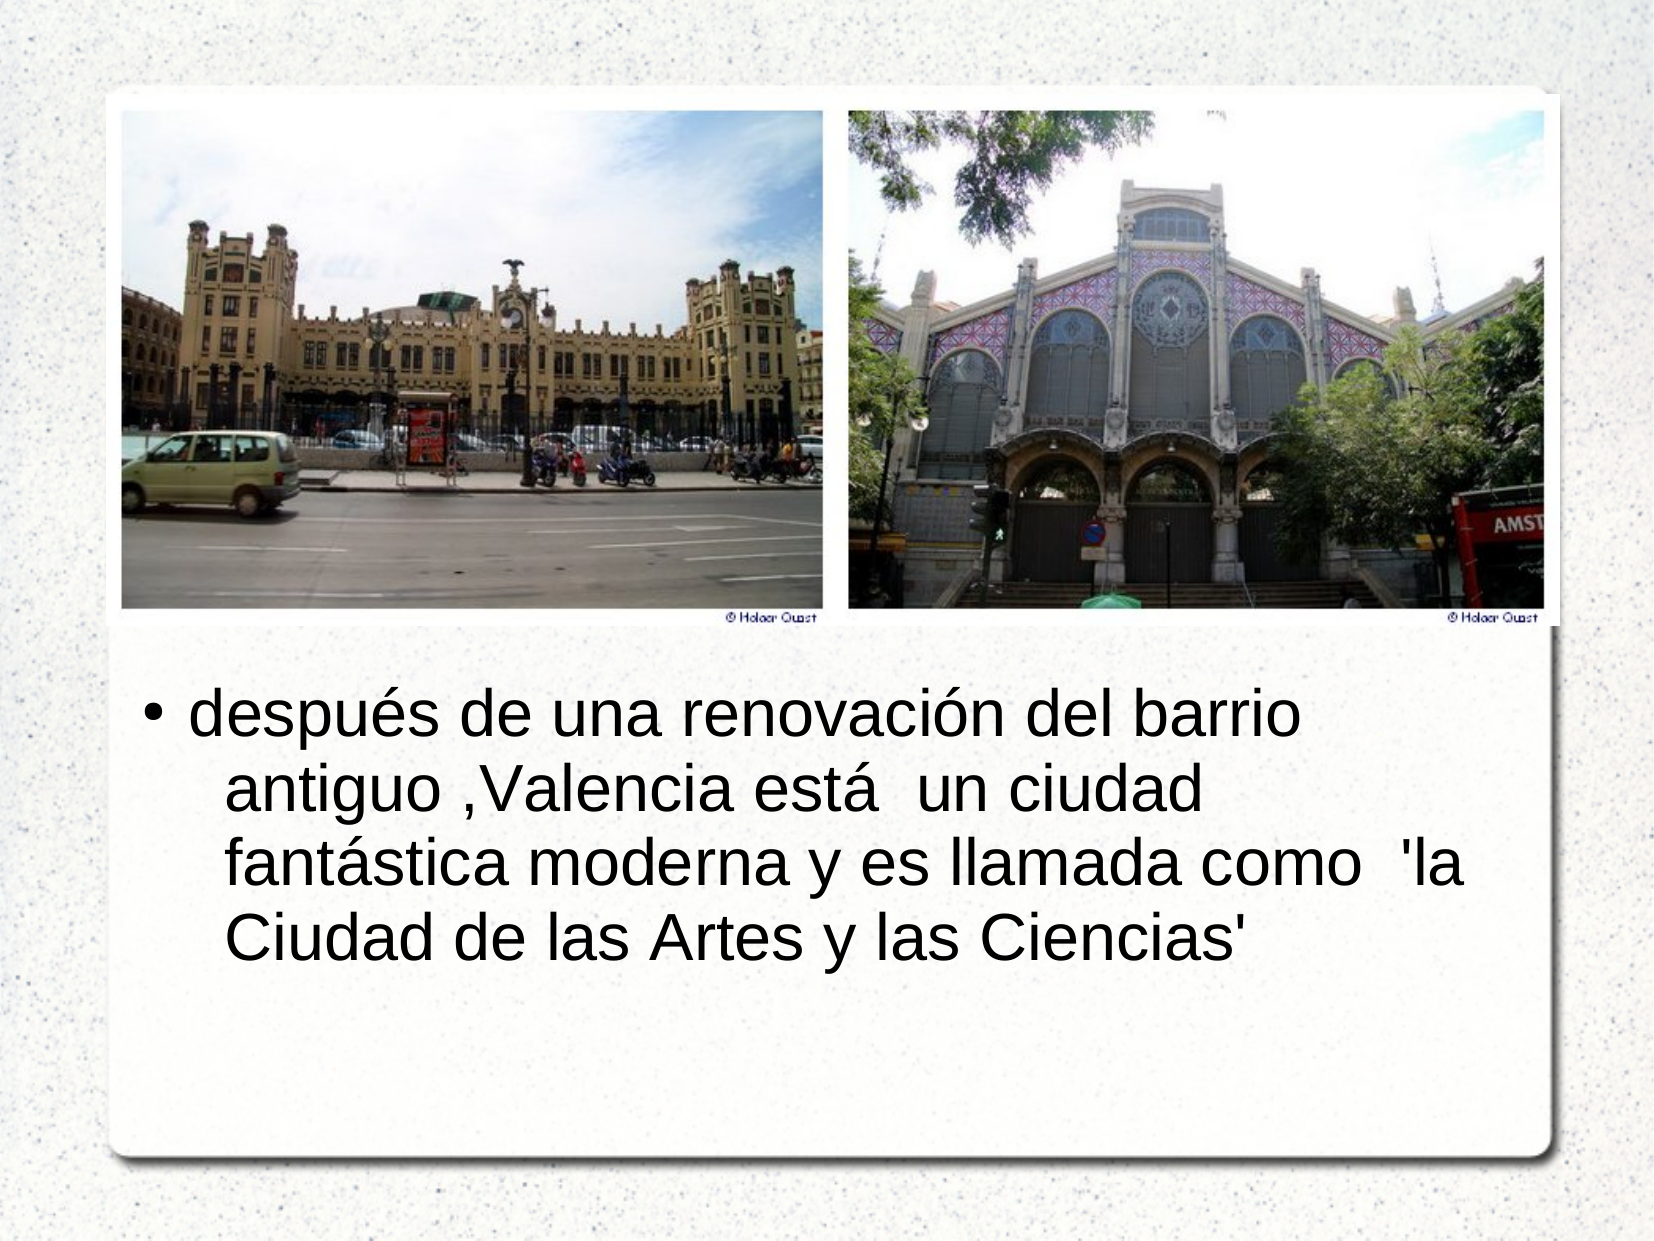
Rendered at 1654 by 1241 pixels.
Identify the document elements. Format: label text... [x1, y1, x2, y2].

list después de una renovación del barrio antiguo ,Valencia está un ciudad fantástica moderna y es llamada como 'la Ciudad de las Artes y las Ciencias' [0, 675, 1506, 986]
picture [0, 0, 1654, 1241]
